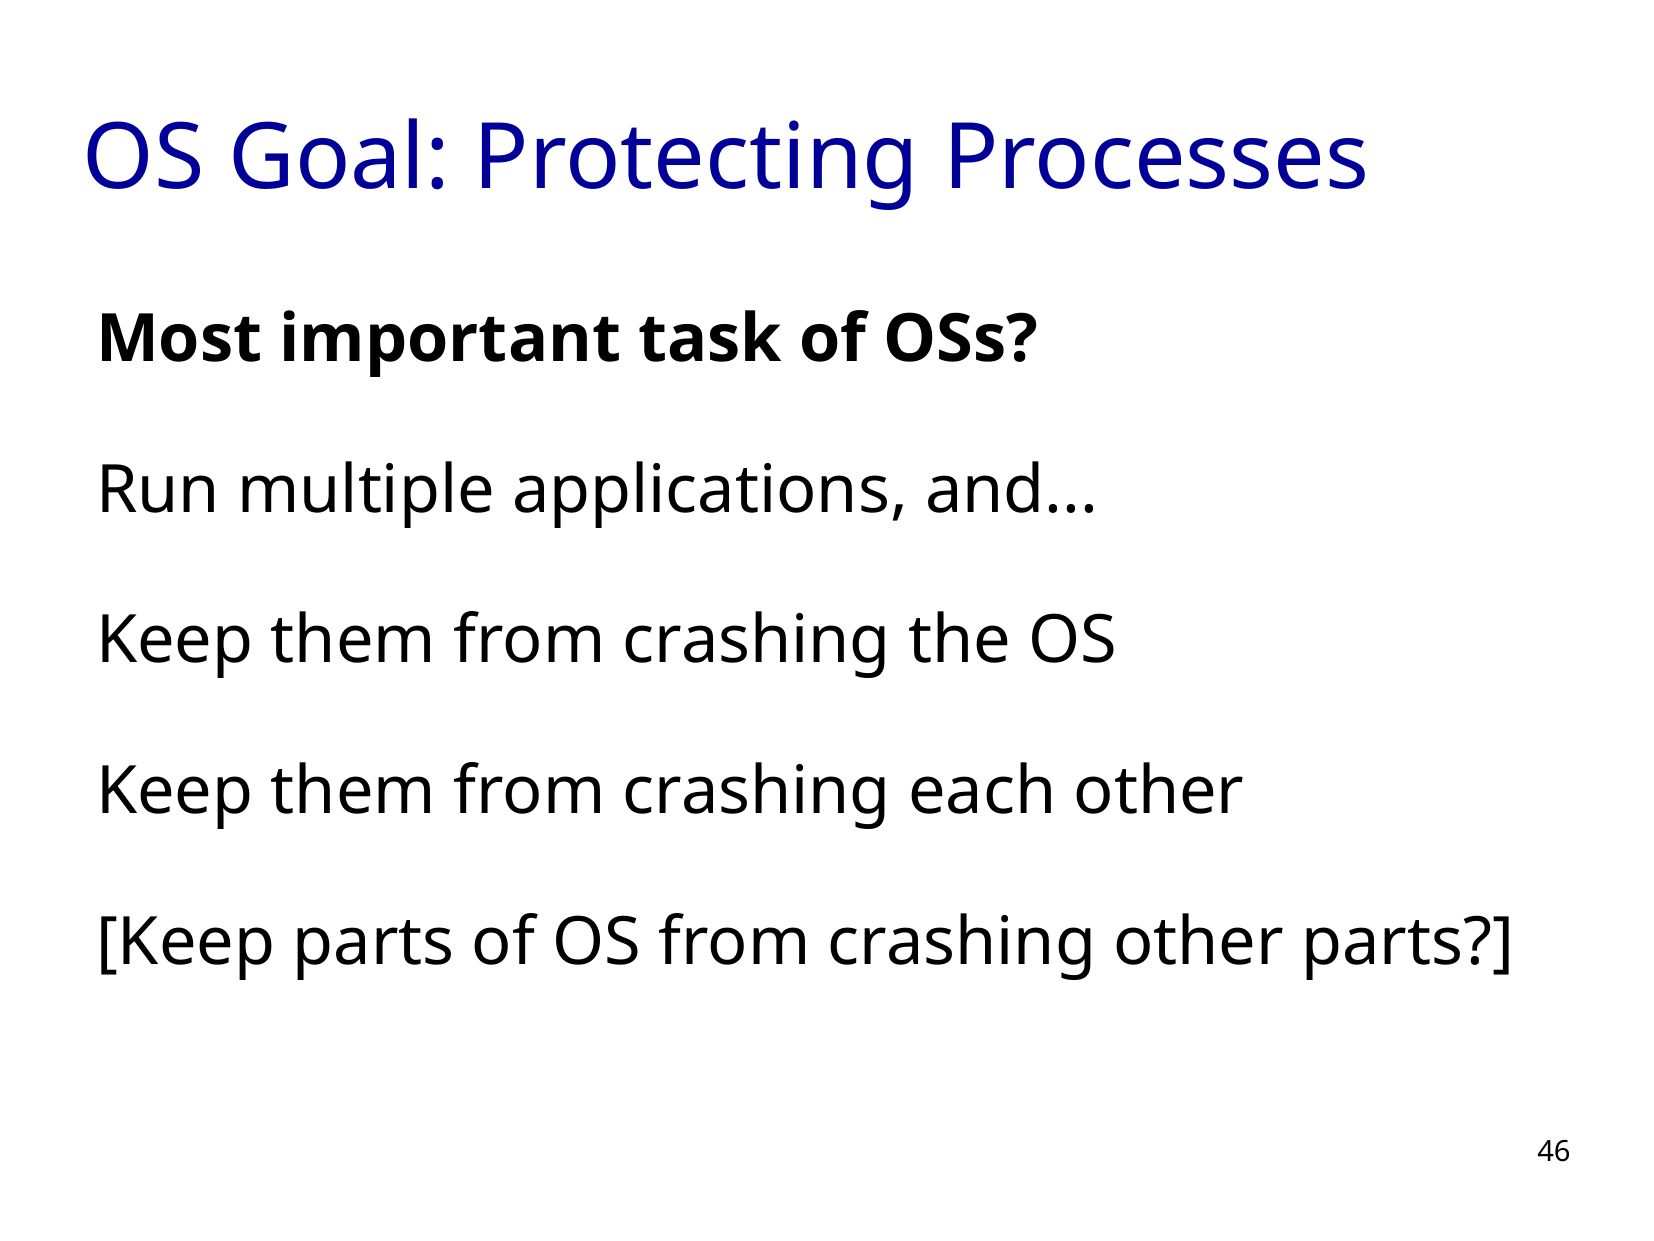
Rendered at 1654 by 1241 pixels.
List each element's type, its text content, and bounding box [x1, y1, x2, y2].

list Most important task of OSs? Run multiple applications, and... Keep them from crashing the OS Keep them from crashing each other [Keep parts of OS from crashing other parts?] [60, 290, 1571, 1096]
title OS Goal: Protecting Processes [82, 49, 1571, 257]
